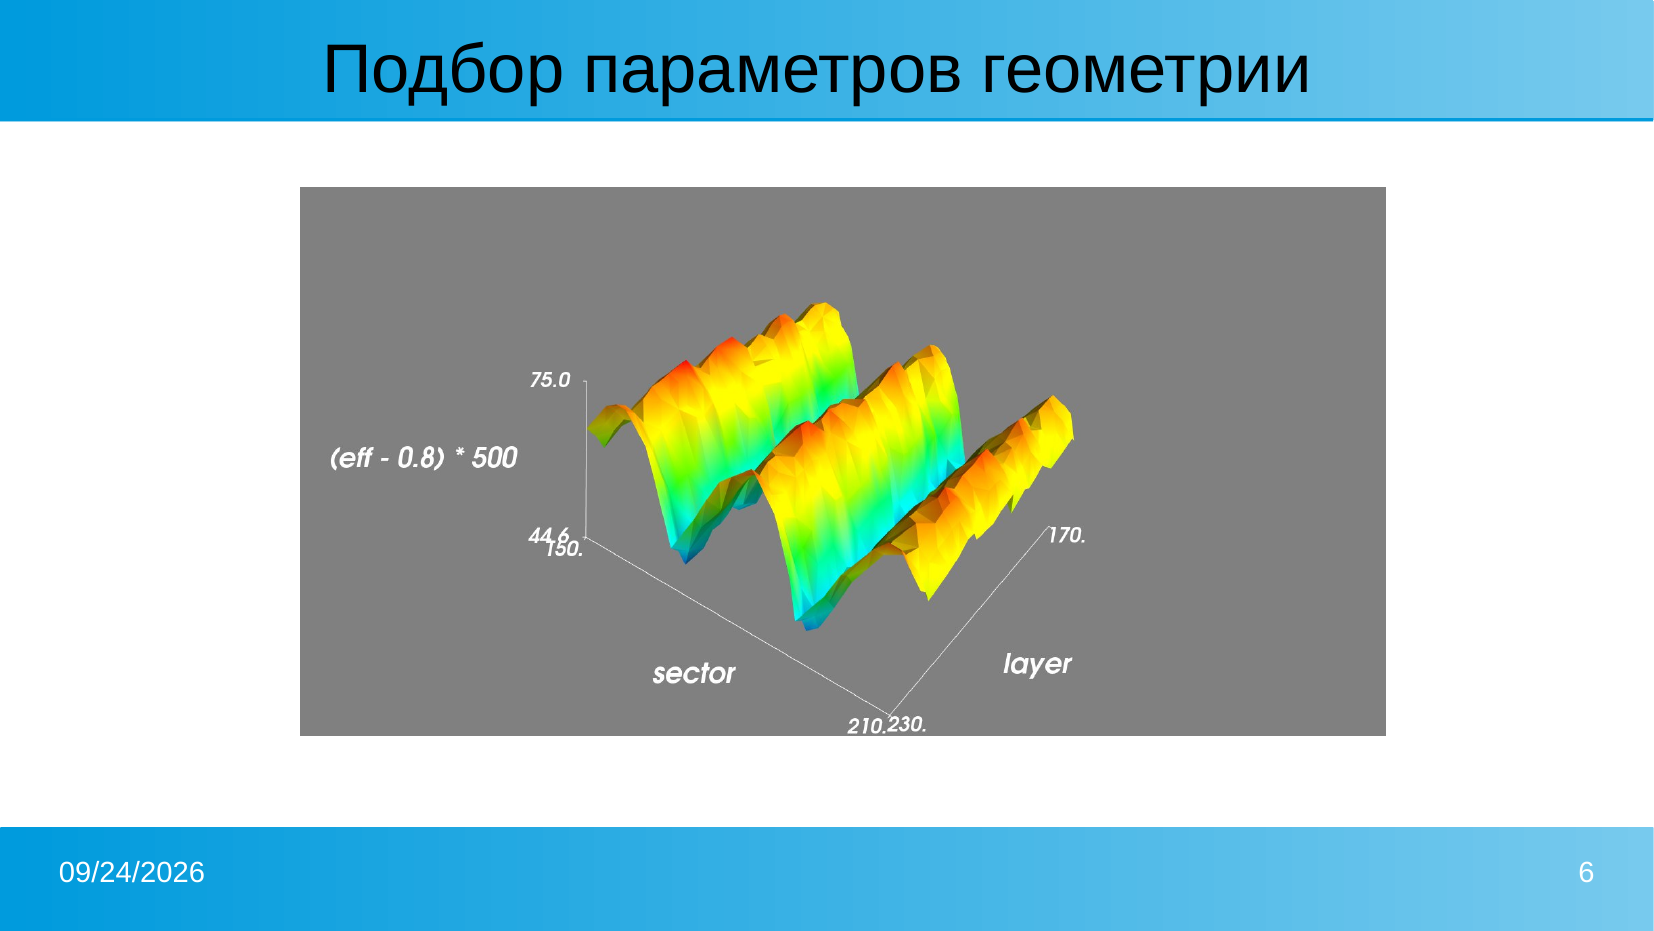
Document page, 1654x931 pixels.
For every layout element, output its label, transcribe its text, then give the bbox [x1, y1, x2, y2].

picture [300, 187, 1386, 736]
title Подбор параметров геометрии [59, 29, 1595, 108]
